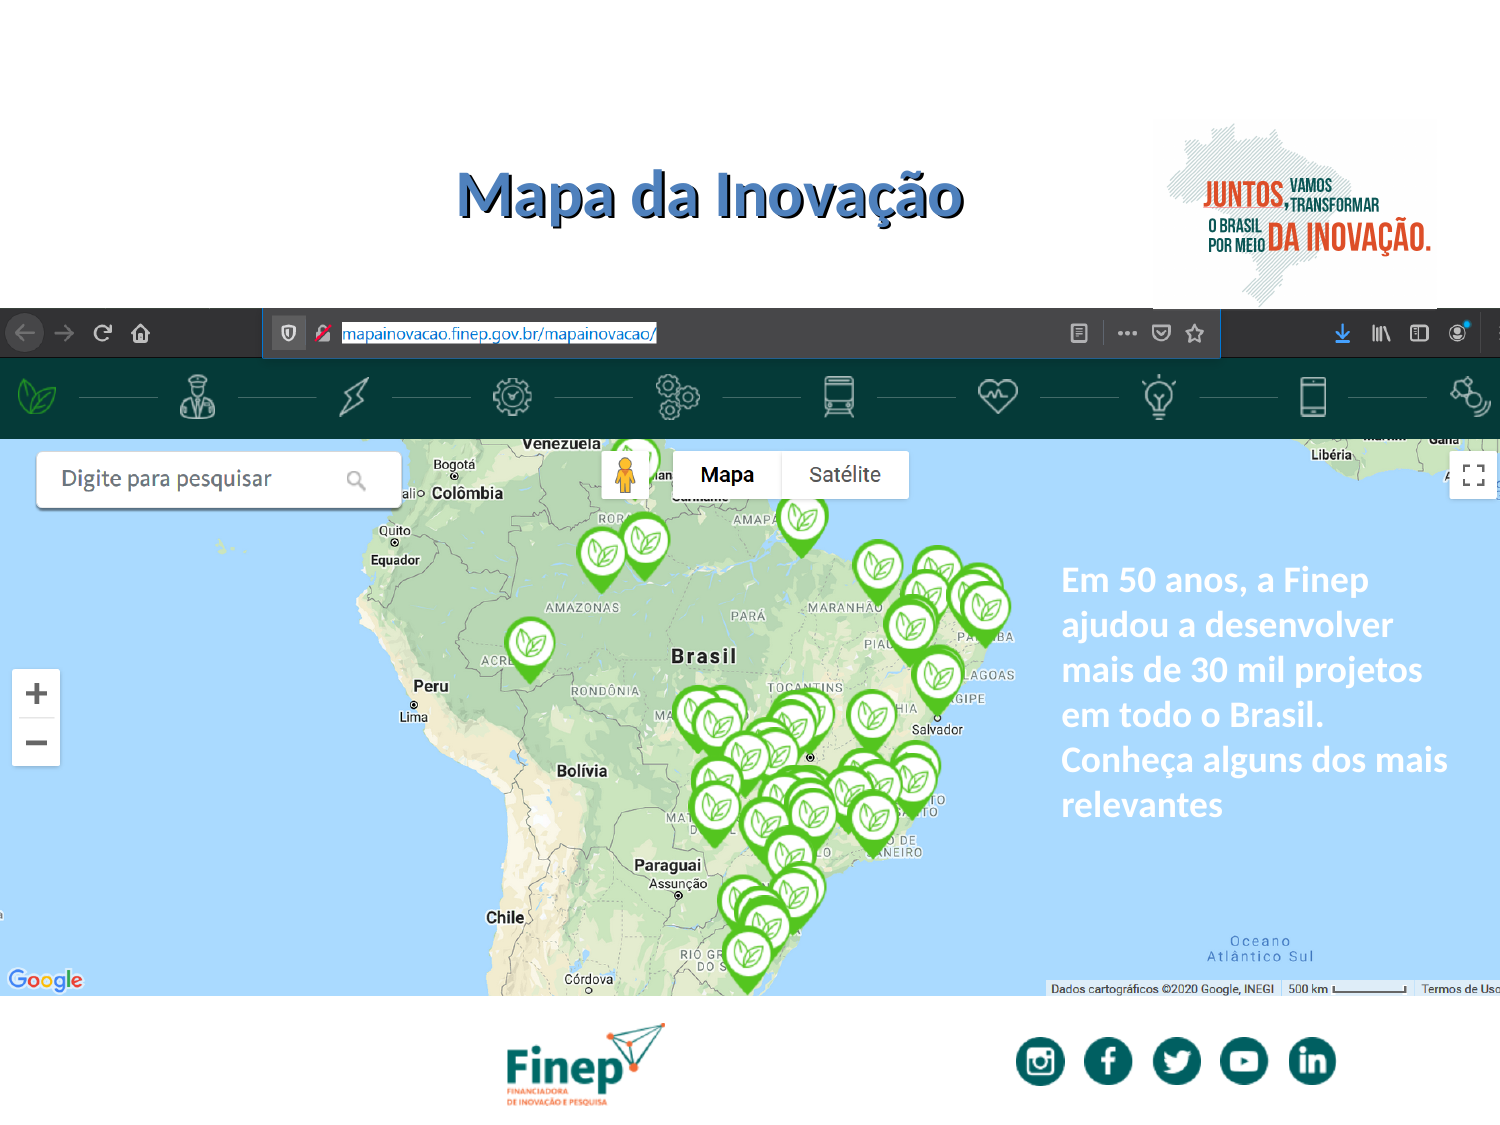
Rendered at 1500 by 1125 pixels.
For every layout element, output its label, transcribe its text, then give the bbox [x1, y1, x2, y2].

text_box Mapa da Inovação [144, 141, 1153, 233]
picture [0, 119, 1500, 1125]
text_box Em 50 anos, a Finep ajudou a desenvolver mais de 30 mil projetos em todo o Brasil. Conheça alguns dos mais relevantes [1046, 548, 1479, 833]
